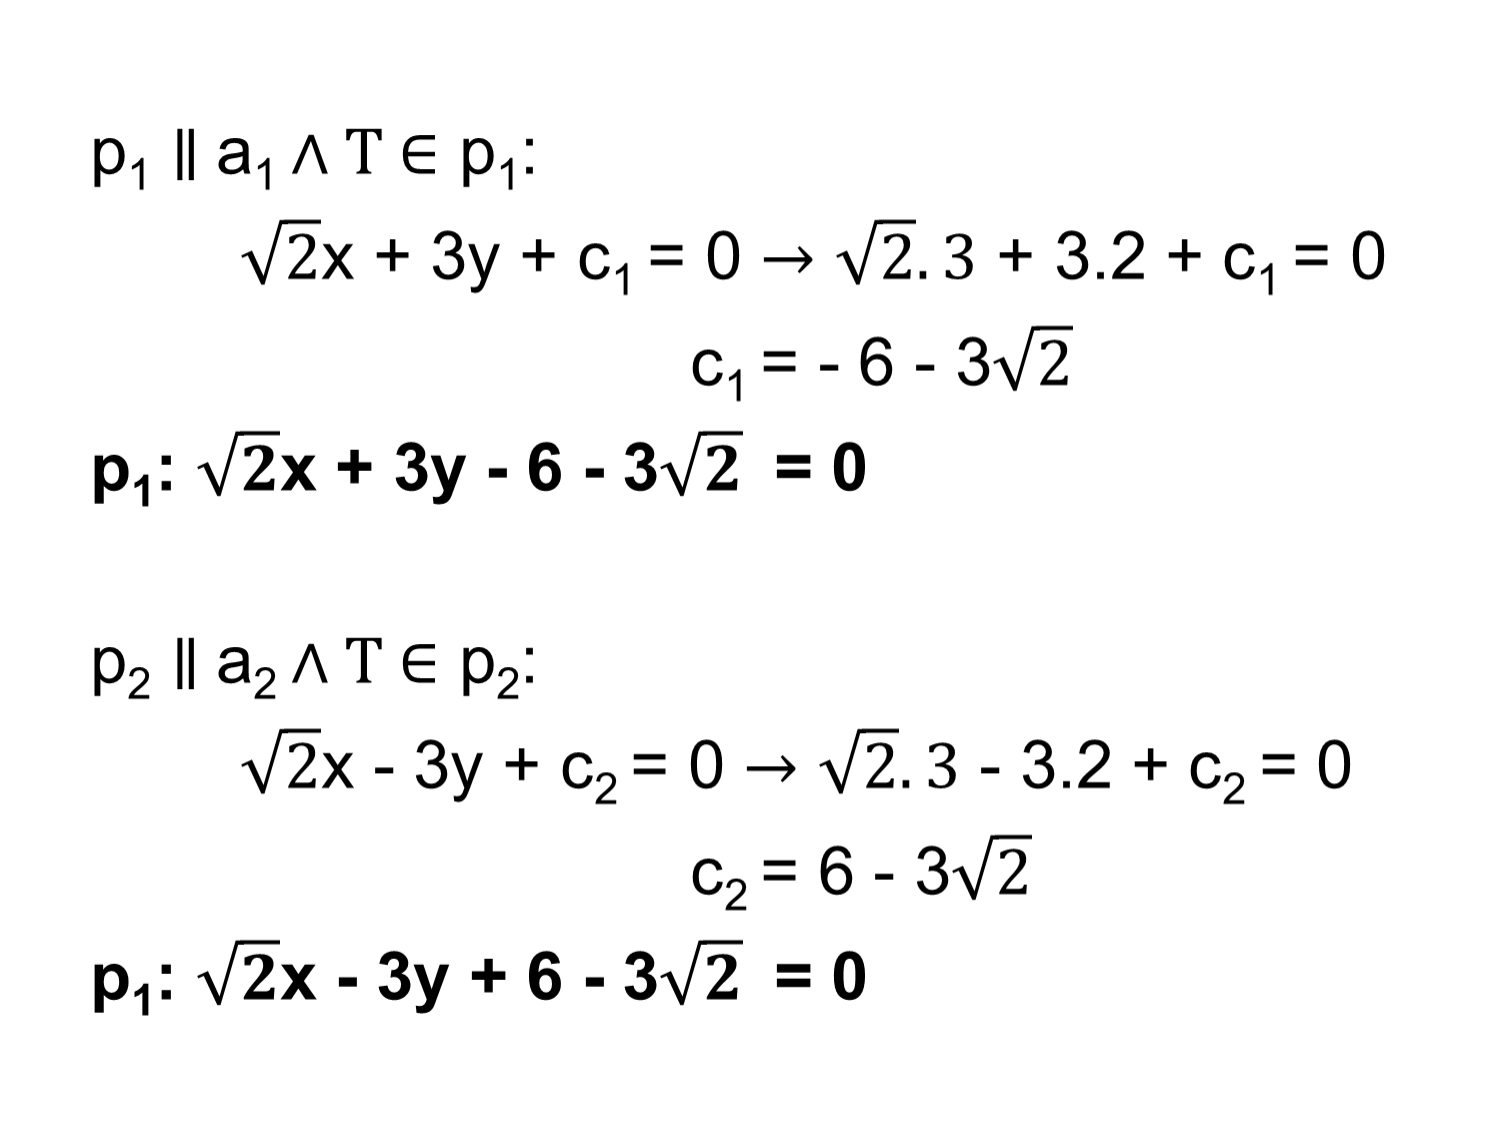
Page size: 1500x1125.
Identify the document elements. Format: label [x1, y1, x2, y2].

text_box [50, 89, 1435, 1071]
